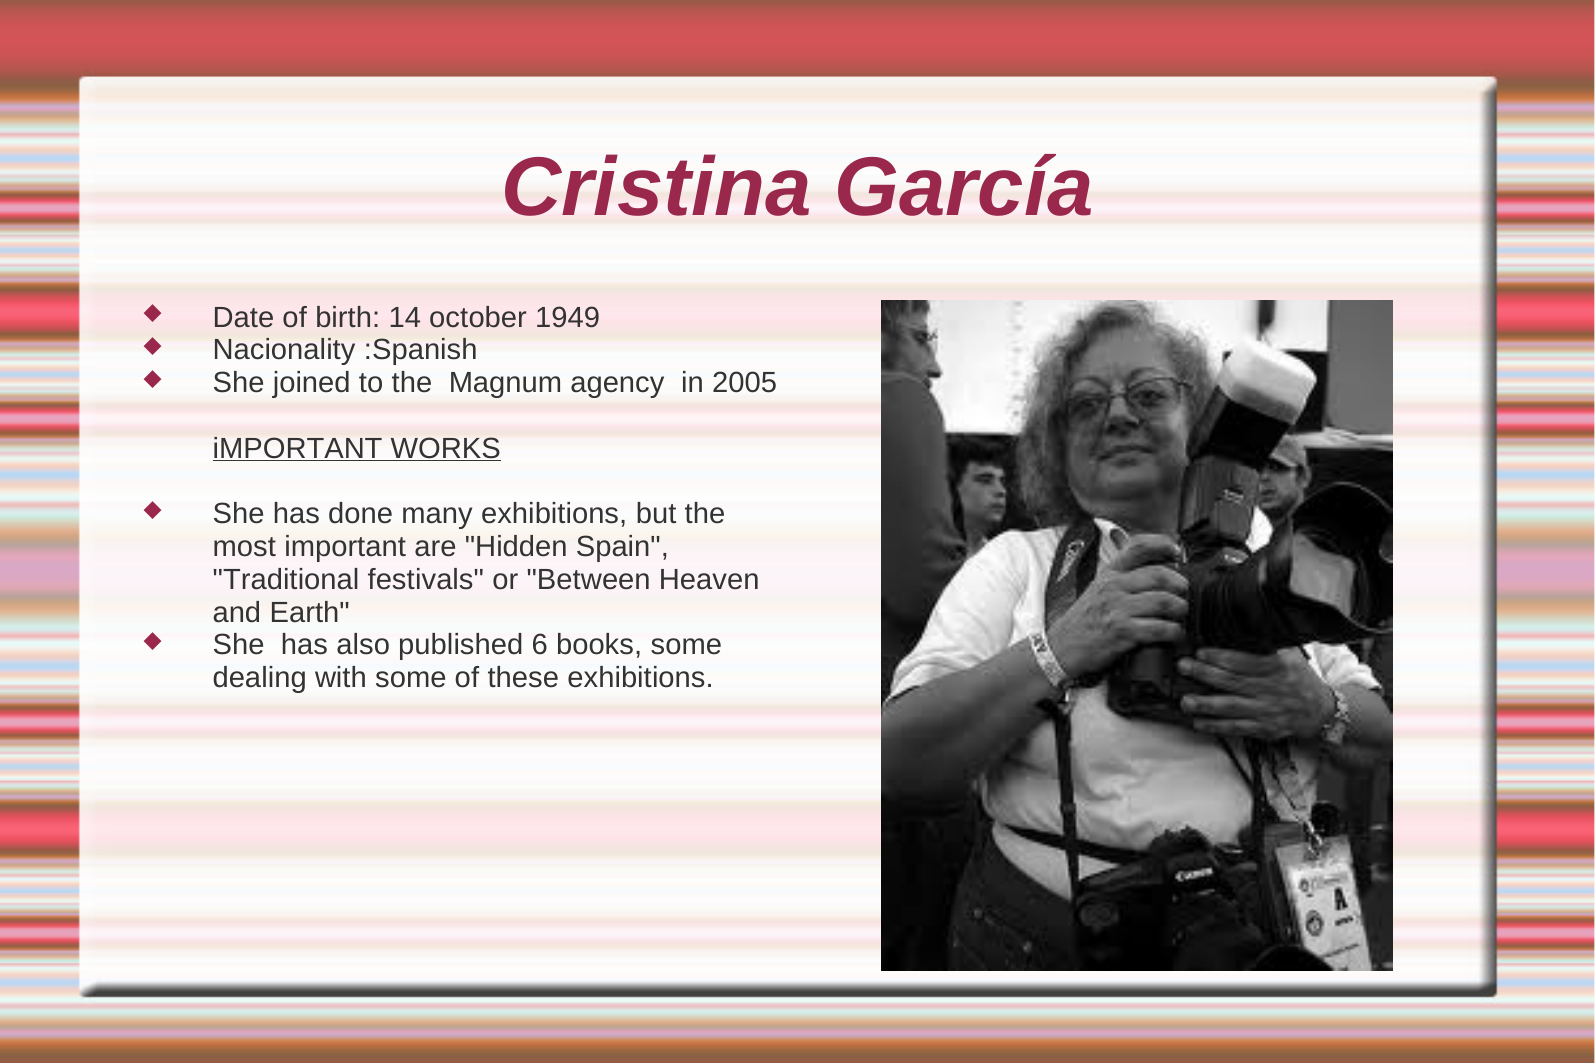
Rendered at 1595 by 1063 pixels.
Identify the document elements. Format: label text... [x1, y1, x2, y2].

title Cristina García [117, 98, 1479, 276]
list Date of birth: 14 october 1949 Nacionality :Spanish She joined to the Magnum agency in 2005 iMPORTANT WORKS She has done many exhibitions, but the most important are "Hidden Spain", "Traditional festivals" or "Between Heaven and Earth" She has also published 6 books, some dealing with some of these exhibitions. [130, 300, 780, 971]
picture [0, 0, 1595, 1063]
